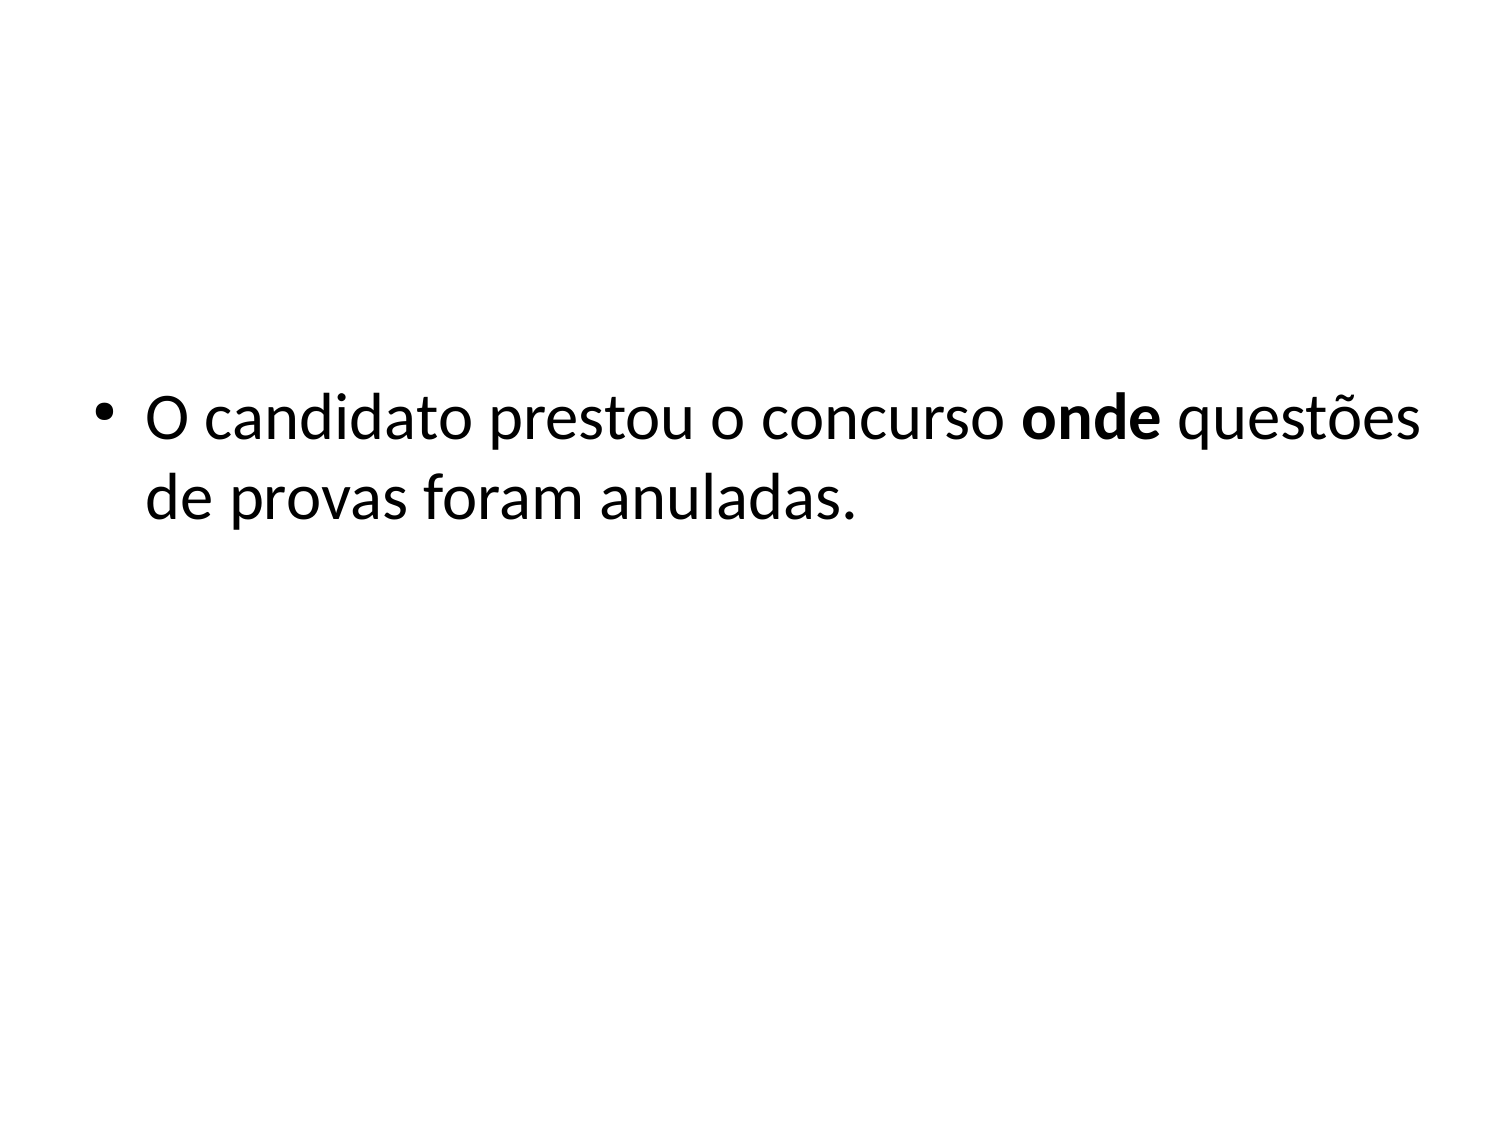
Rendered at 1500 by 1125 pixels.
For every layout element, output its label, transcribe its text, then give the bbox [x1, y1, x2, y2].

list O candidato prestou o concurso onde questões de provas foram anuladas. [75, 263, 1425, 916]
